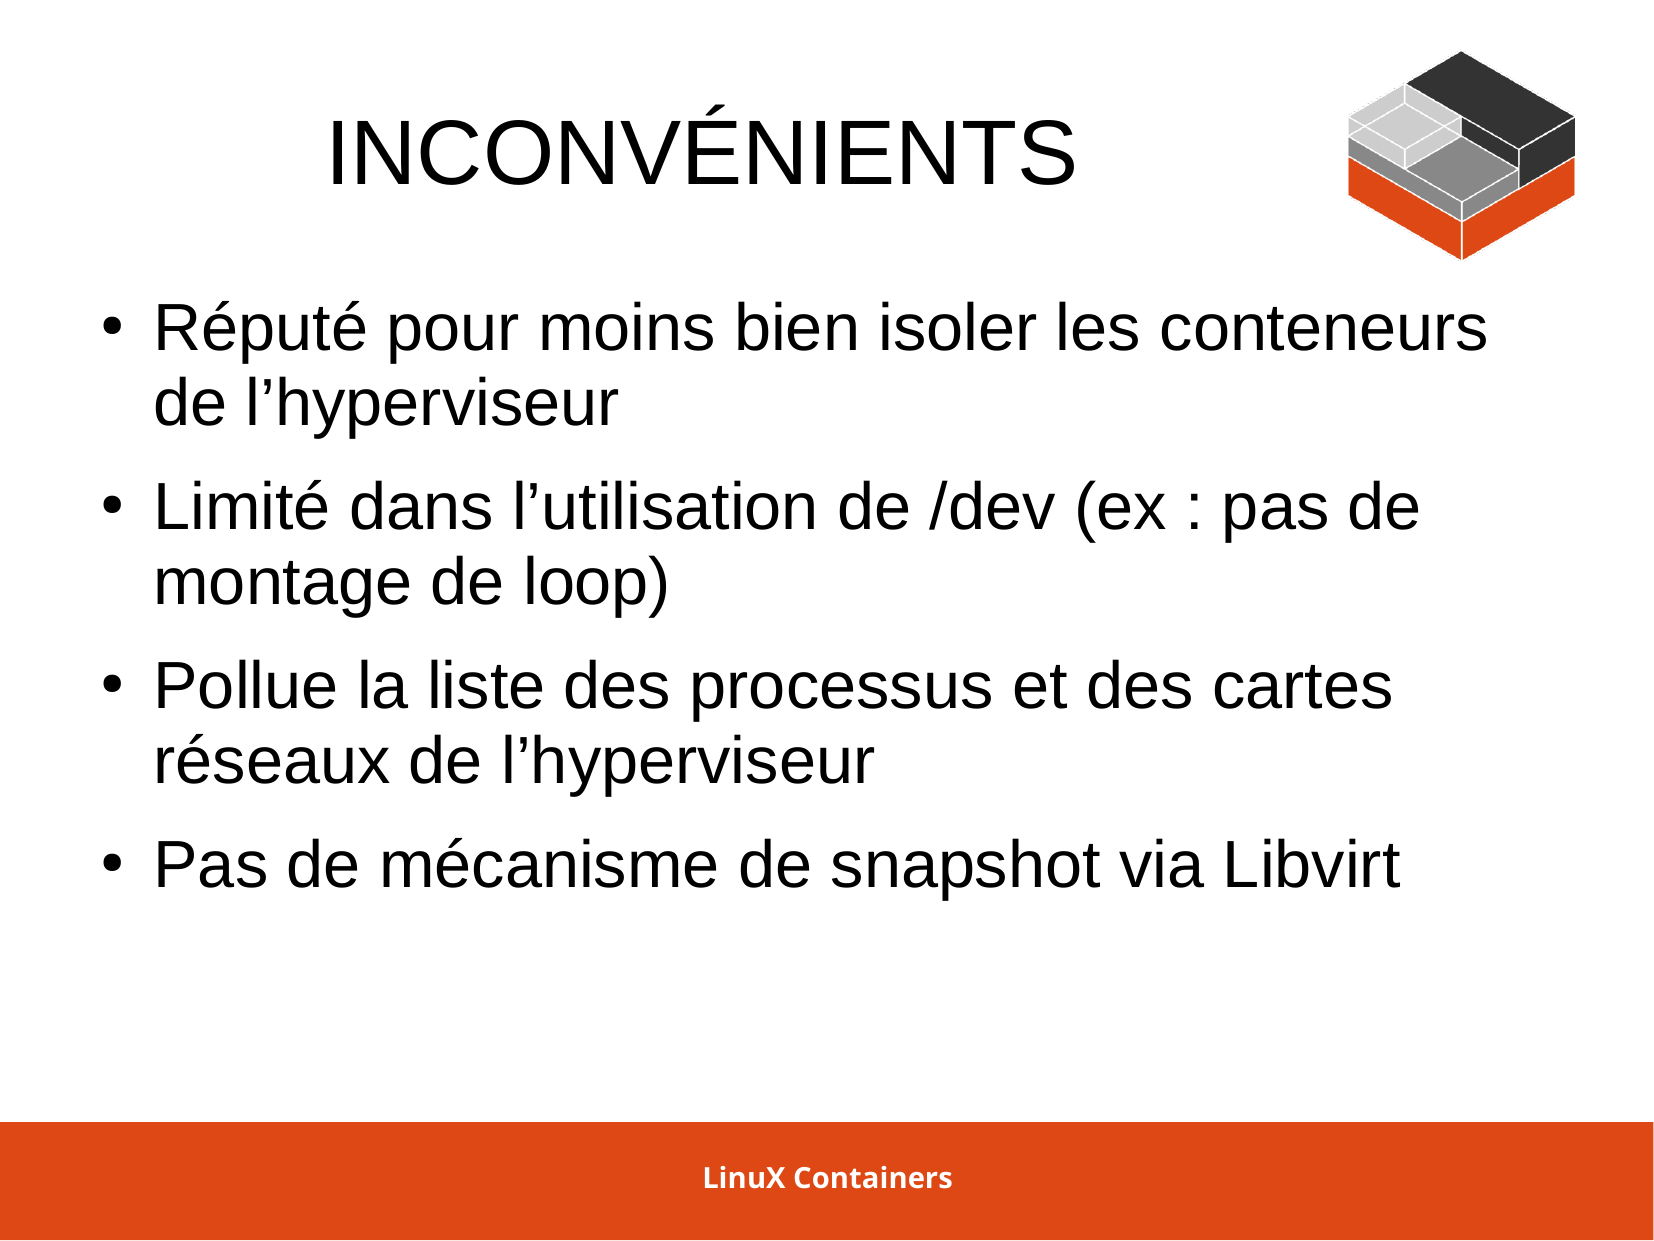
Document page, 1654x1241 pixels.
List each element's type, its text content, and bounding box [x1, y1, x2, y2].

picture [1346, 49, 1576, 261]
title INCONVÉNIENTS [82, 49, 1323, 257]
list Réputé pour moins bien isoler les conteneurs de l’hyperviseur Limité dans l’utilisation de /dev (ex : pas de montage de loop) Pollue la liste des processus et des cartes réseaux de l’hyperviseur Pas de mécanisme de snapshot via Libvirt [82, 290, 1571, 1010]
